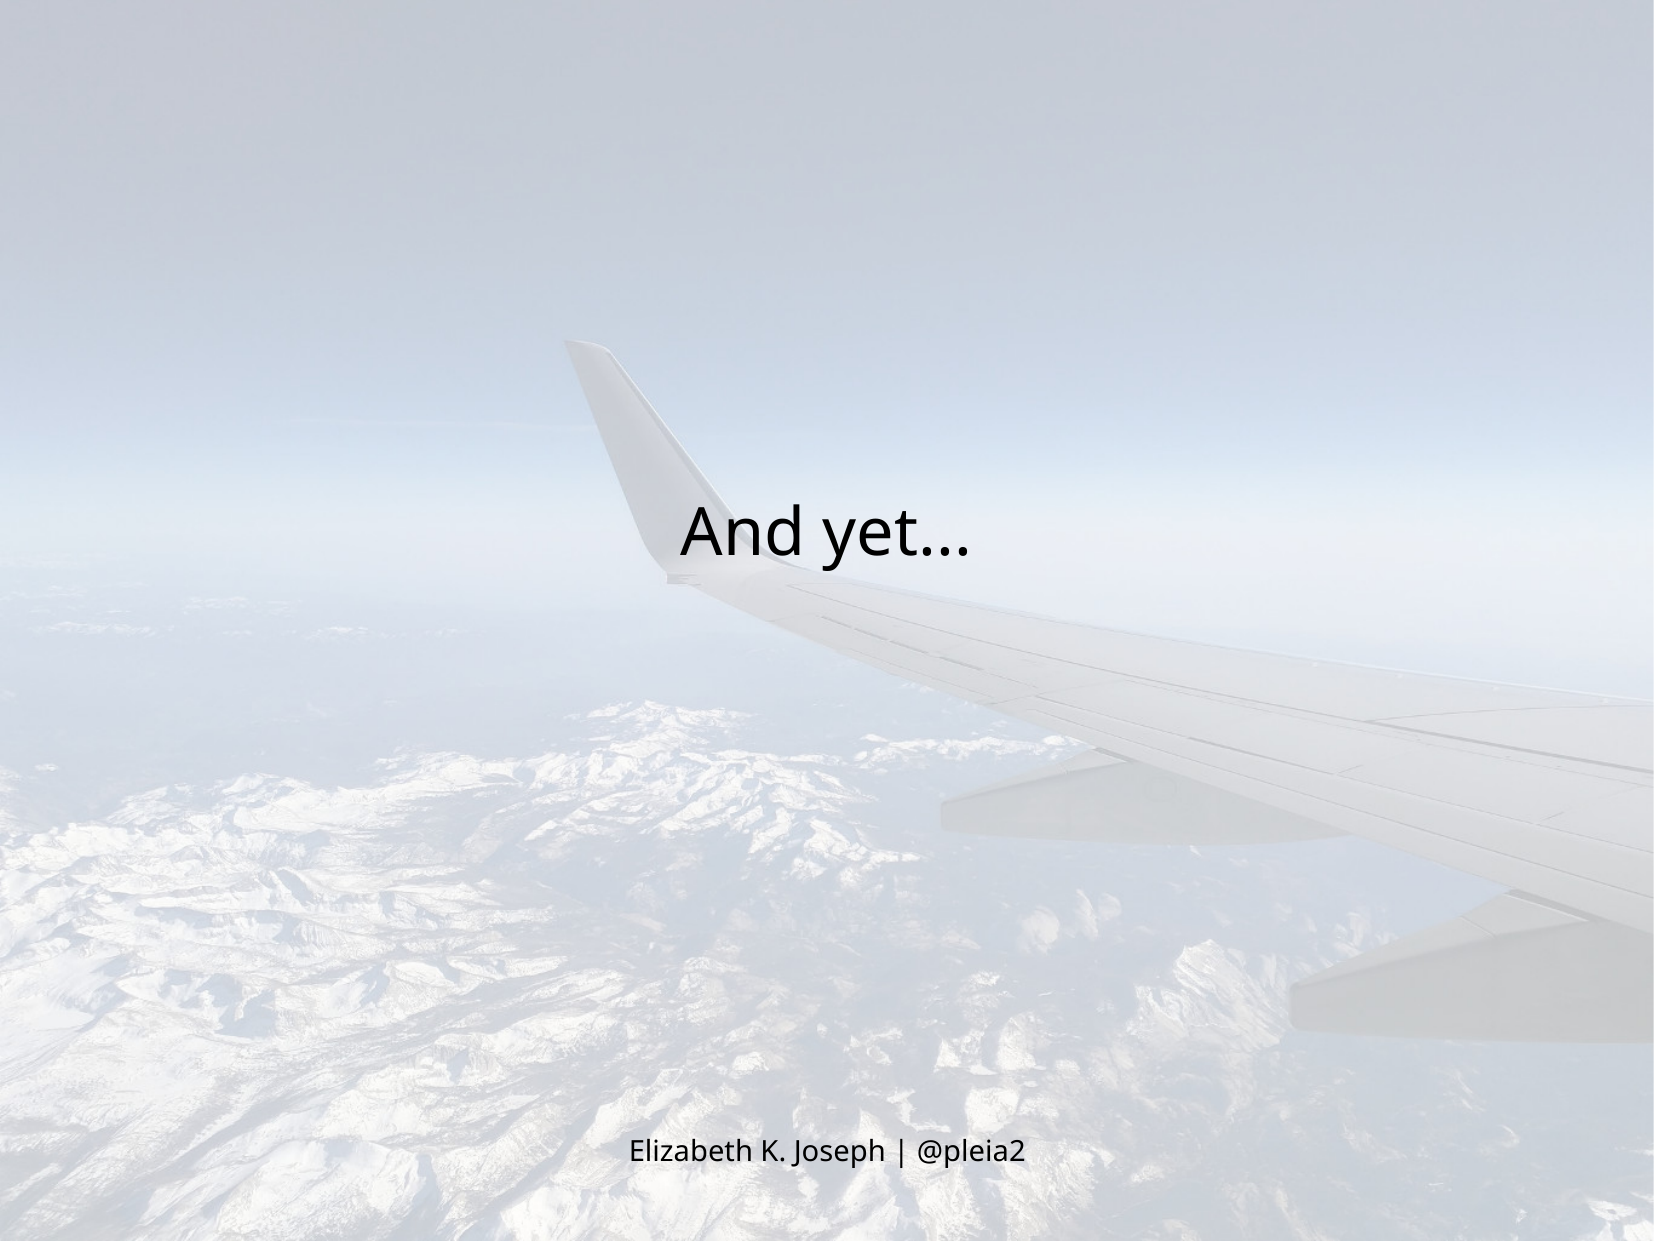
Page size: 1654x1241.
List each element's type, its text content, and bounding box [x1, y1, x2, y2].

picture [0, 0, 1654, 1241]
subtitle And yet... [82, 49, 1571, 1010]
